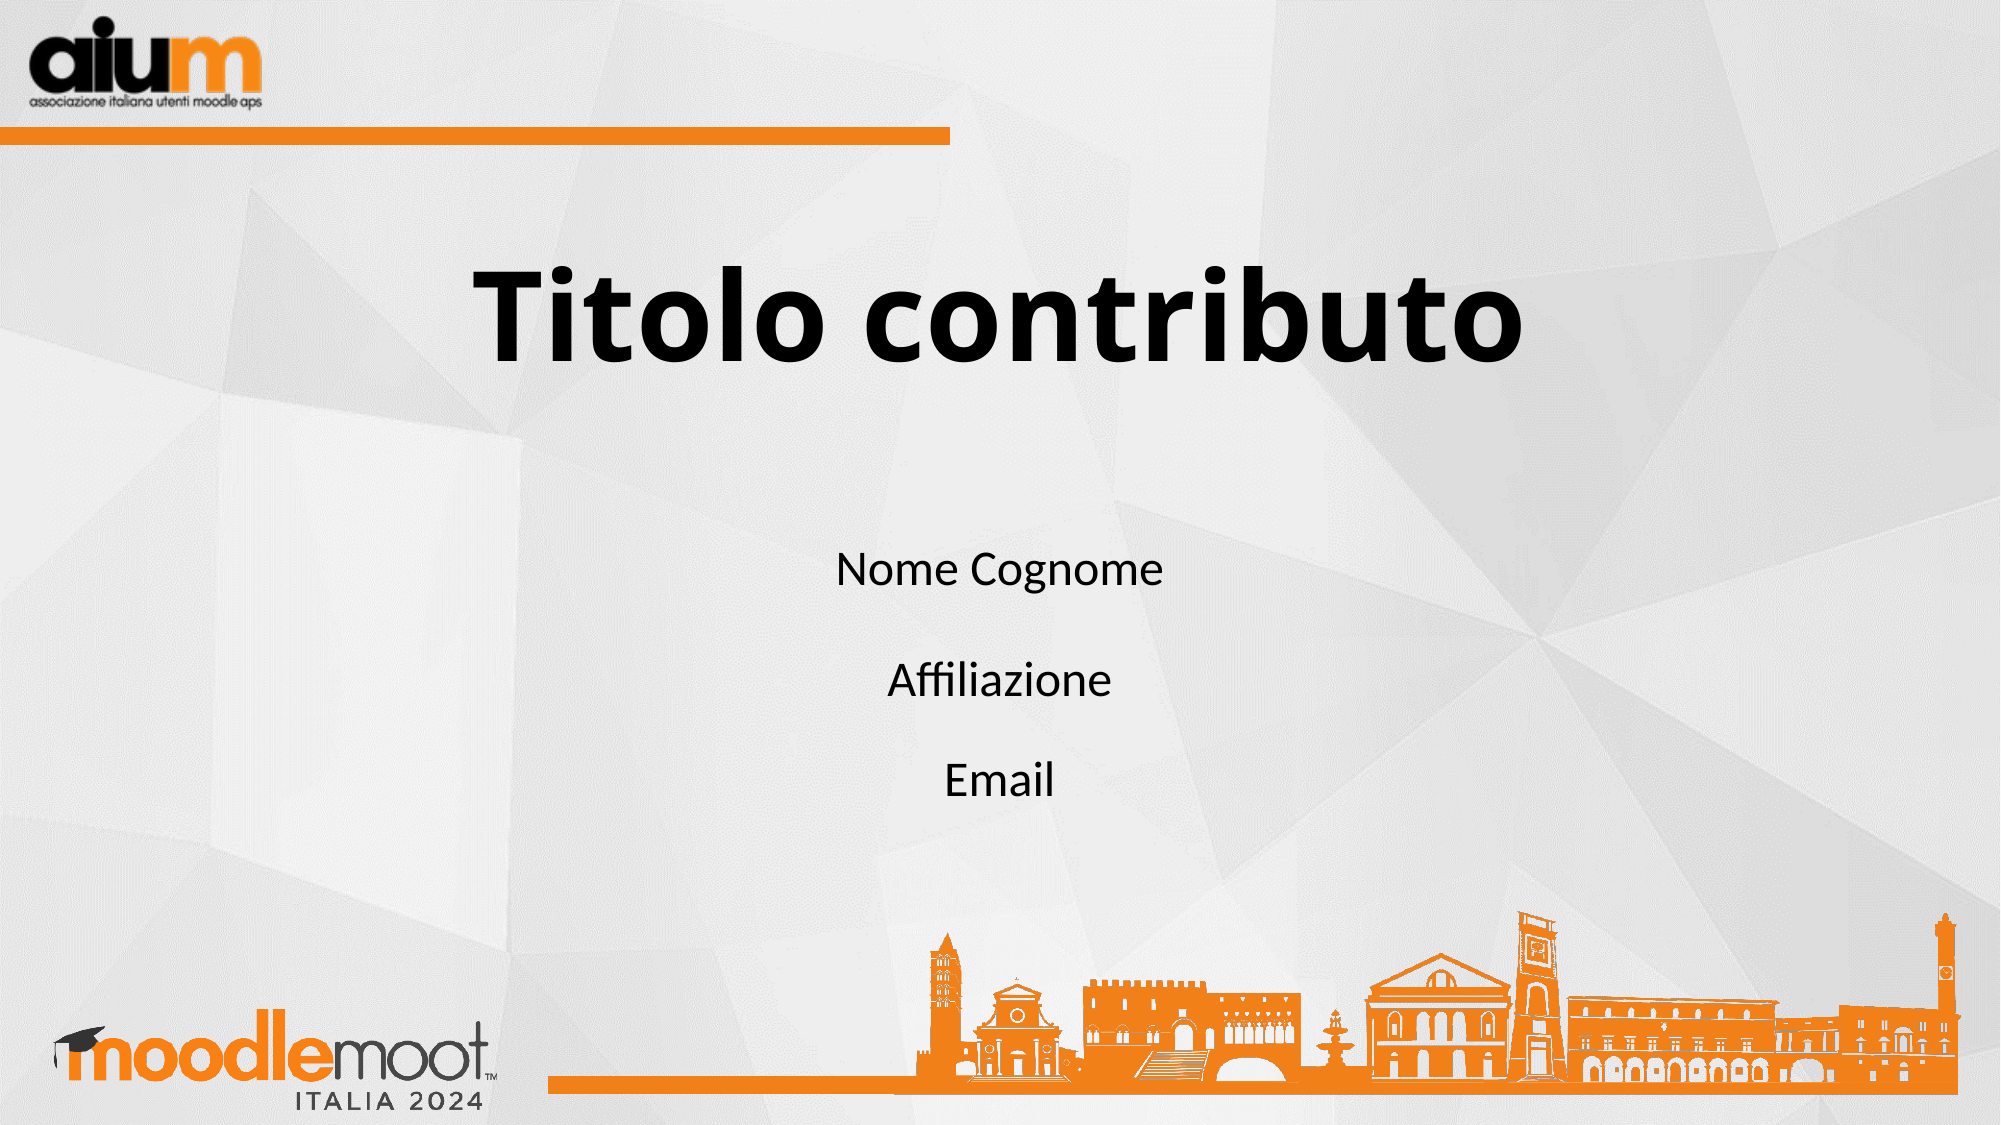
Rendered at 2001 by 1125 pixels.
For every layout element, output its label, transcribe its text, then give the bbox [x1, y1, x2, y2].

subtitle Nome Cognome Affiliazione Email [249, 545, 1750, 863]
title Titolo contributo [249, 184, 1750, 400]
